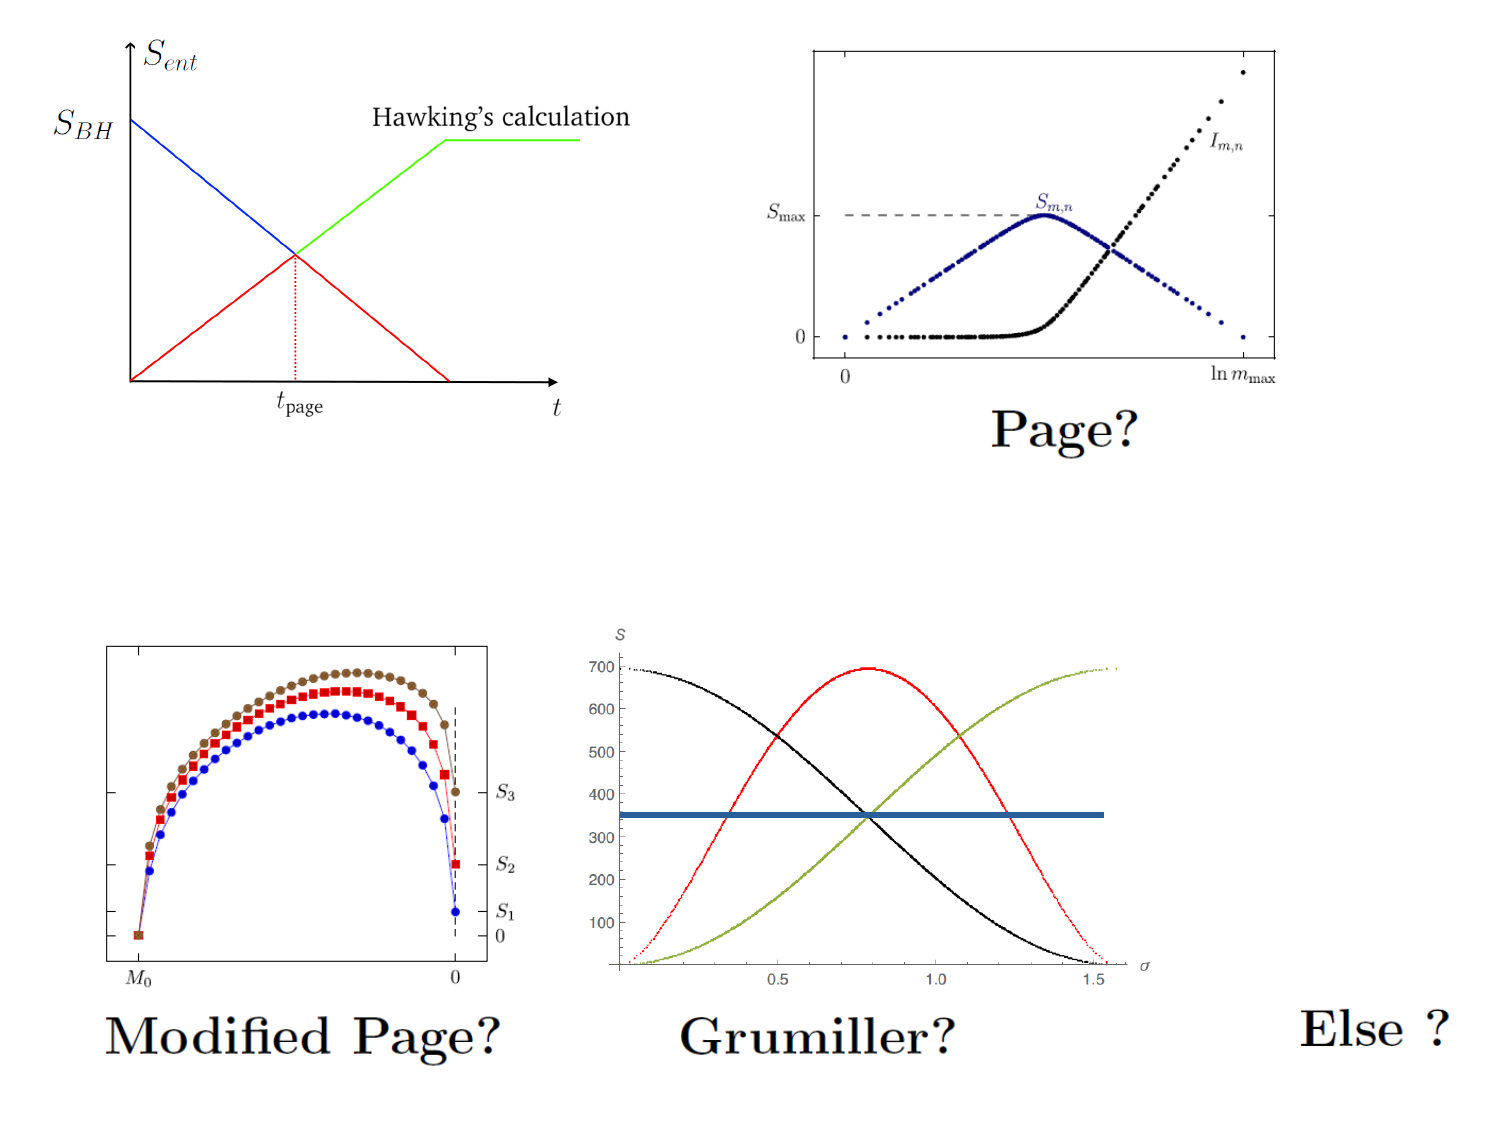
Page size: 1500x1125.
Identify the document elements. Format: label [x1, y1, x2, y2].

picture [70, 631, 544, 999]
picture [46, 29, 640, 432]
picture [738, 36, 1343, 467]
picture [1299, 993, 1455, 1063]
picture [105, 1011, 506, 1072]
picture [578, 620, 1164, 993]
picture [679, 1014, 962, 1063]
